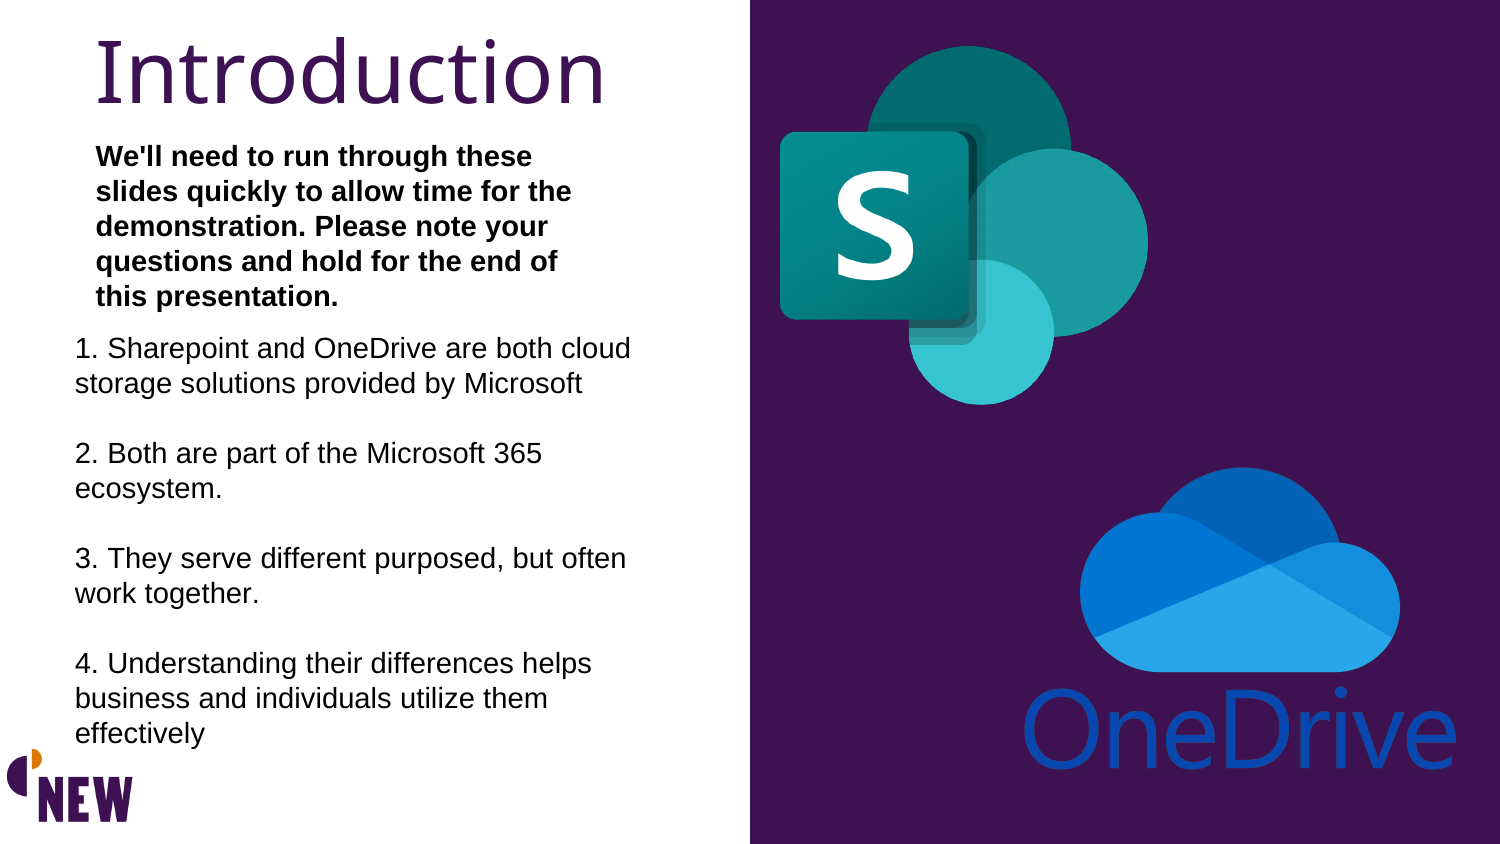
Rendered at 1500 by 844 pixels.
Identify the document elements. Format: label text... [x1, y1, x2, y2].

title Introduction [20, 0, 685, 136]
text_box 1. Sharepoint and OneDrive are both cloud storage solutions provided by Microsoft 2. Both are part of the Microsoft 365 ecosystem. 3. They serve different purposed, but often work together. 4. Understanding their differences helps business and individuals utilize them effectively [59, 321, 691, 762]
picture [780, 46, 1148, 405]
text_box We'll need to run through these slides quickly to allow time for the demonstration. Please note your questions and hold for the end of this presentation. [80, 130, 624, 323]
picture [963, 463, 1500, 774]
